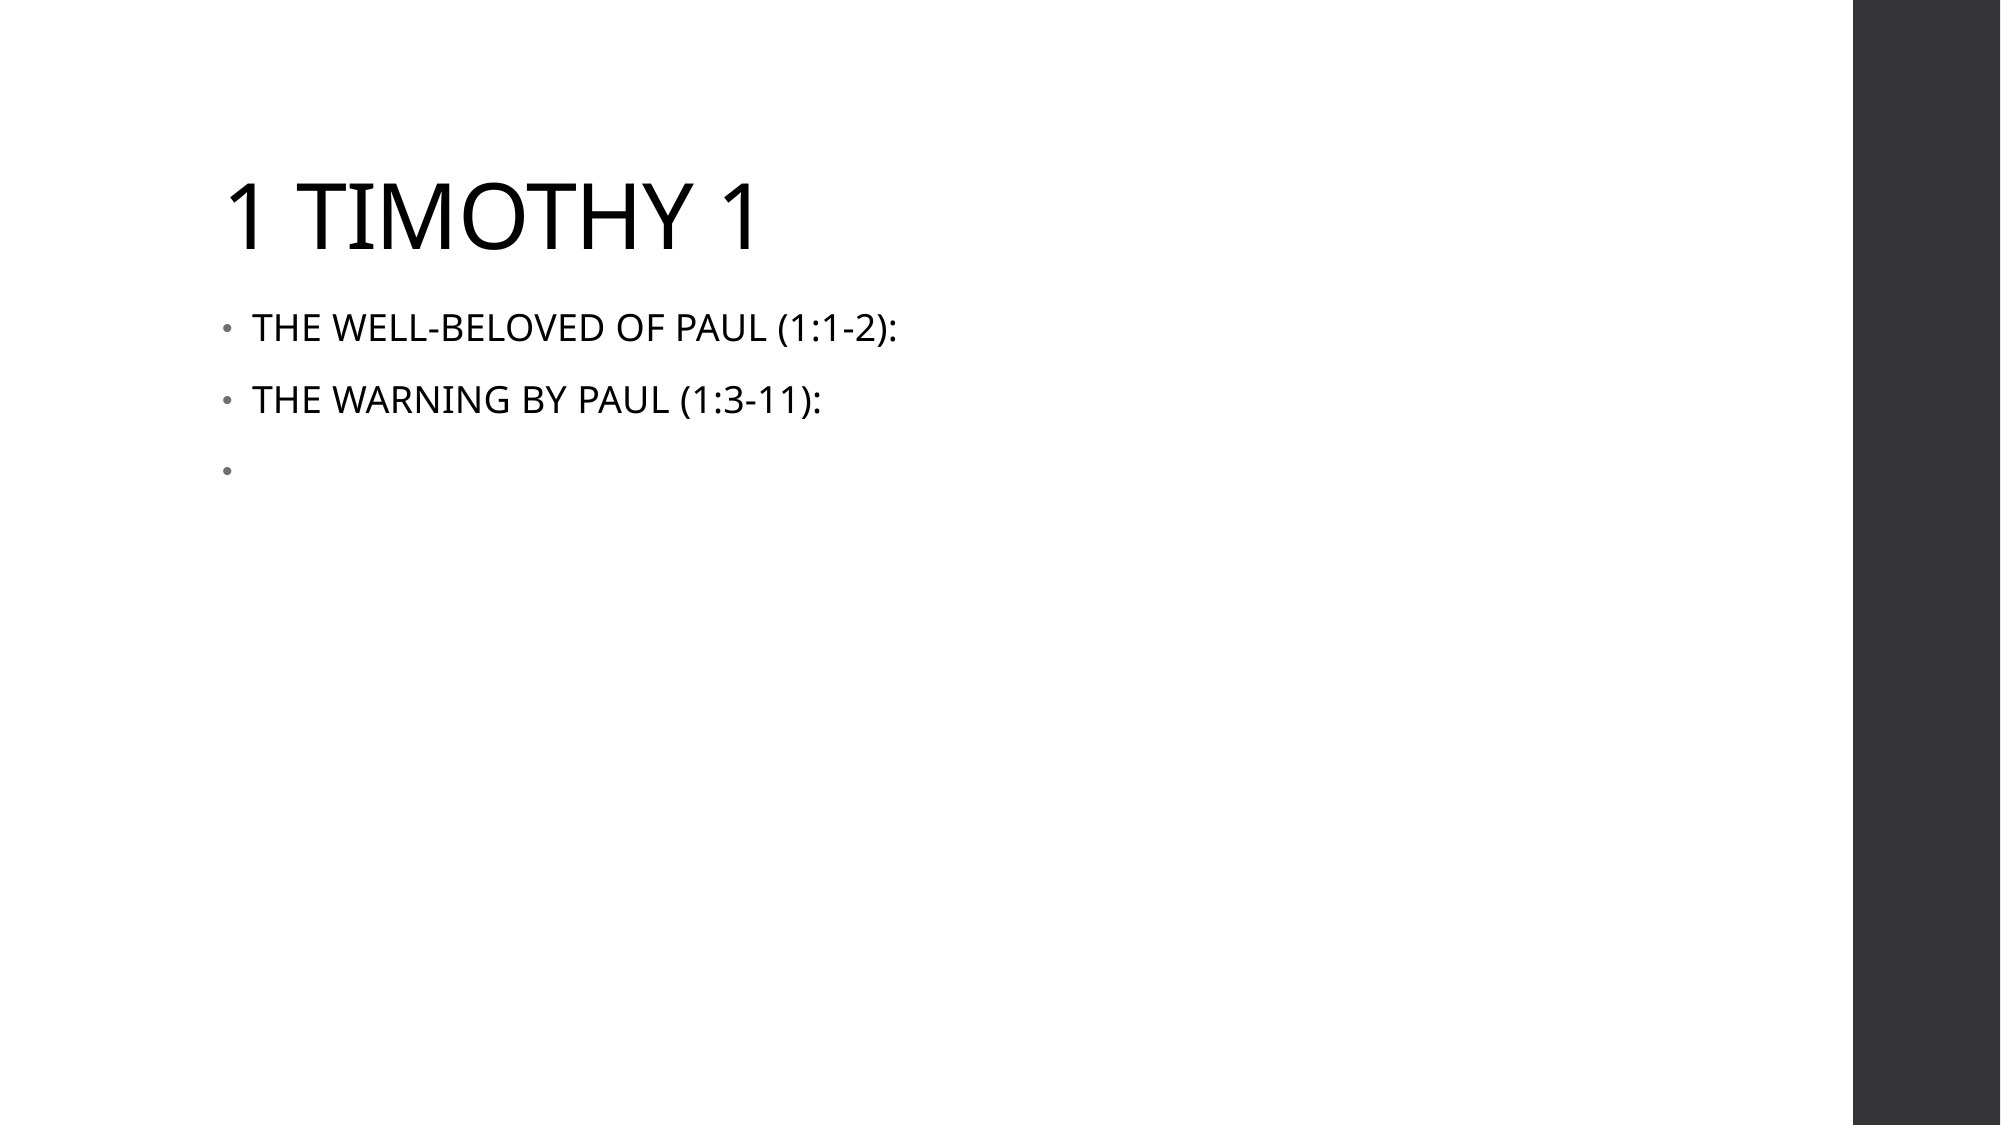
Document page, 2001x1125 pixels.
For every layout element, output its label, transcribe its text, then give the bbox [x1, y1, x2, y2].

title 1 TIMOTHY 1 [206, 60, 1797, 278]
list THE WELL-BELOVED OF PAUL (1:1-2): THE WARNING BY PAUL (1:3-11): [206, 299, 1617, 1014]
